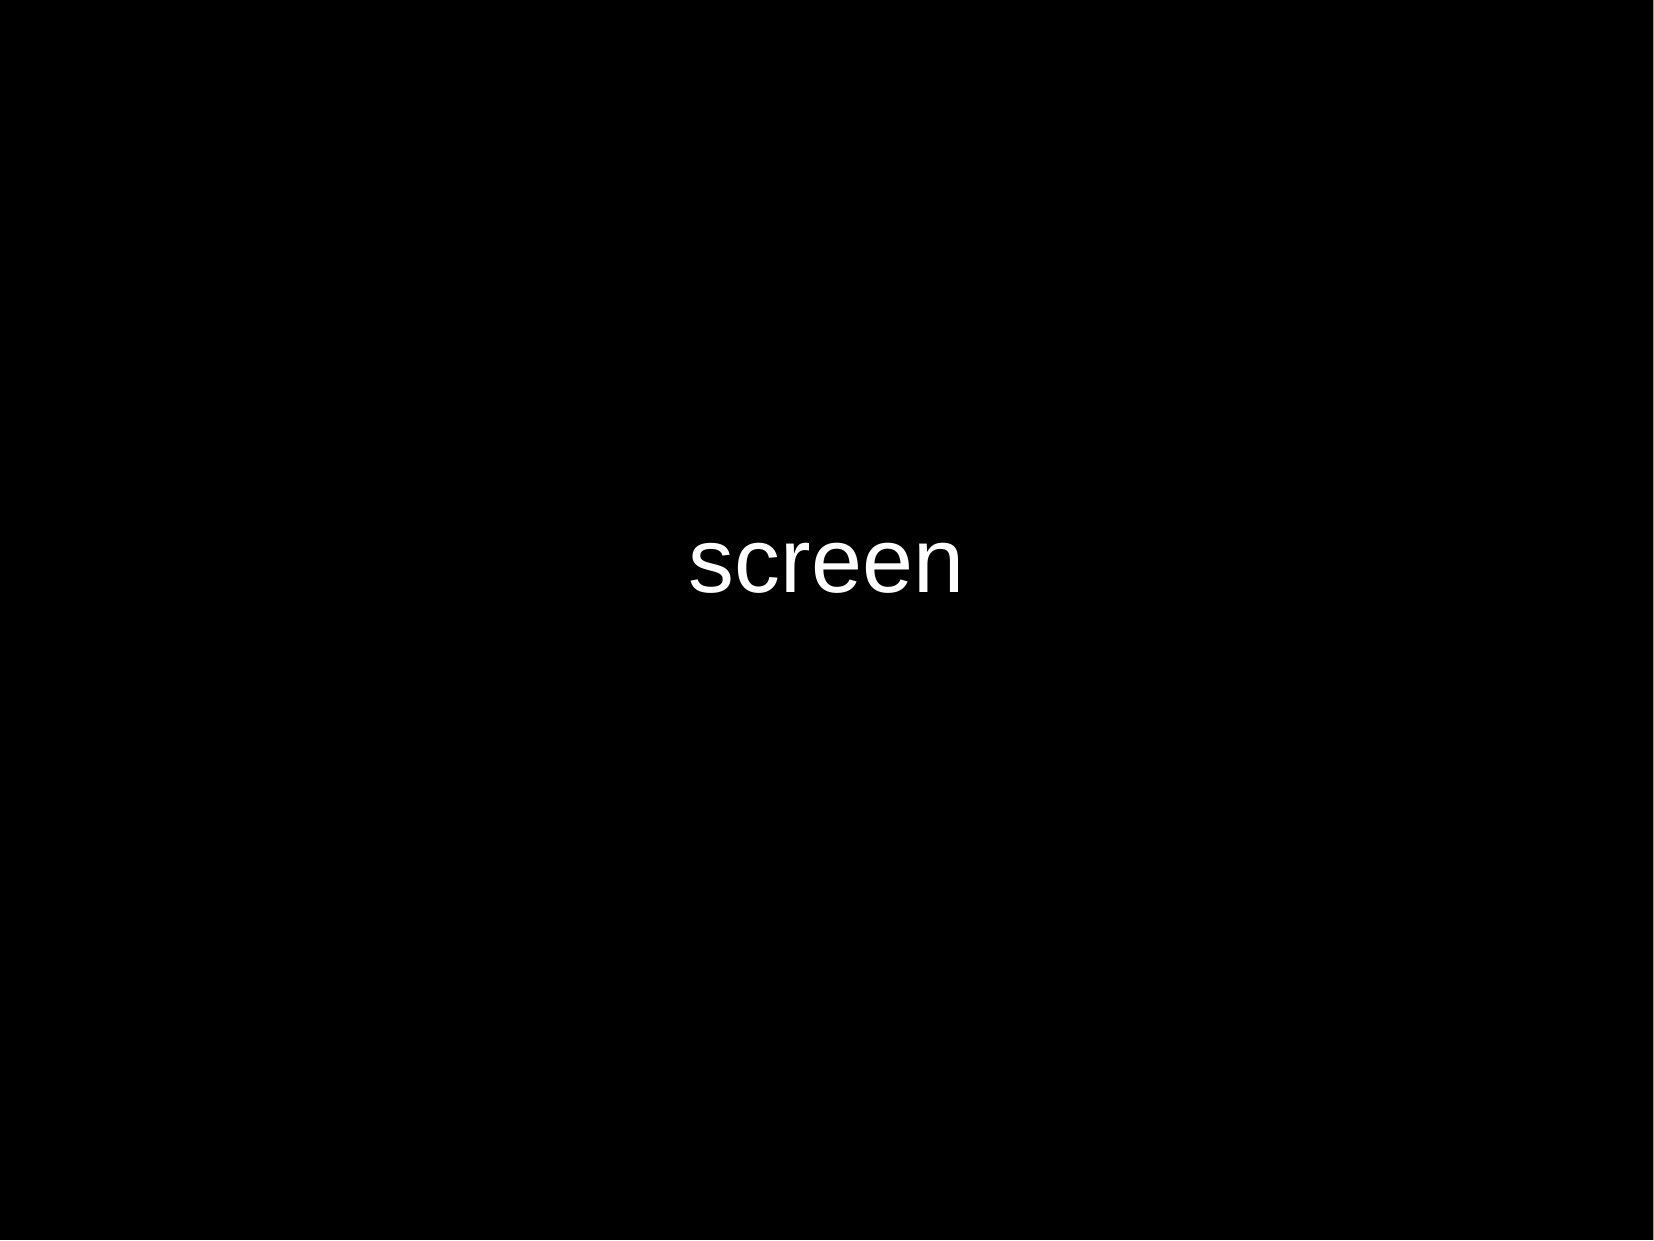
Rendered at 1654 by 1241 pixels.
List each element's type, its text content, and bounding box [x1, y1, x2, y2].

title screen [82, 464, 1571, 657]
